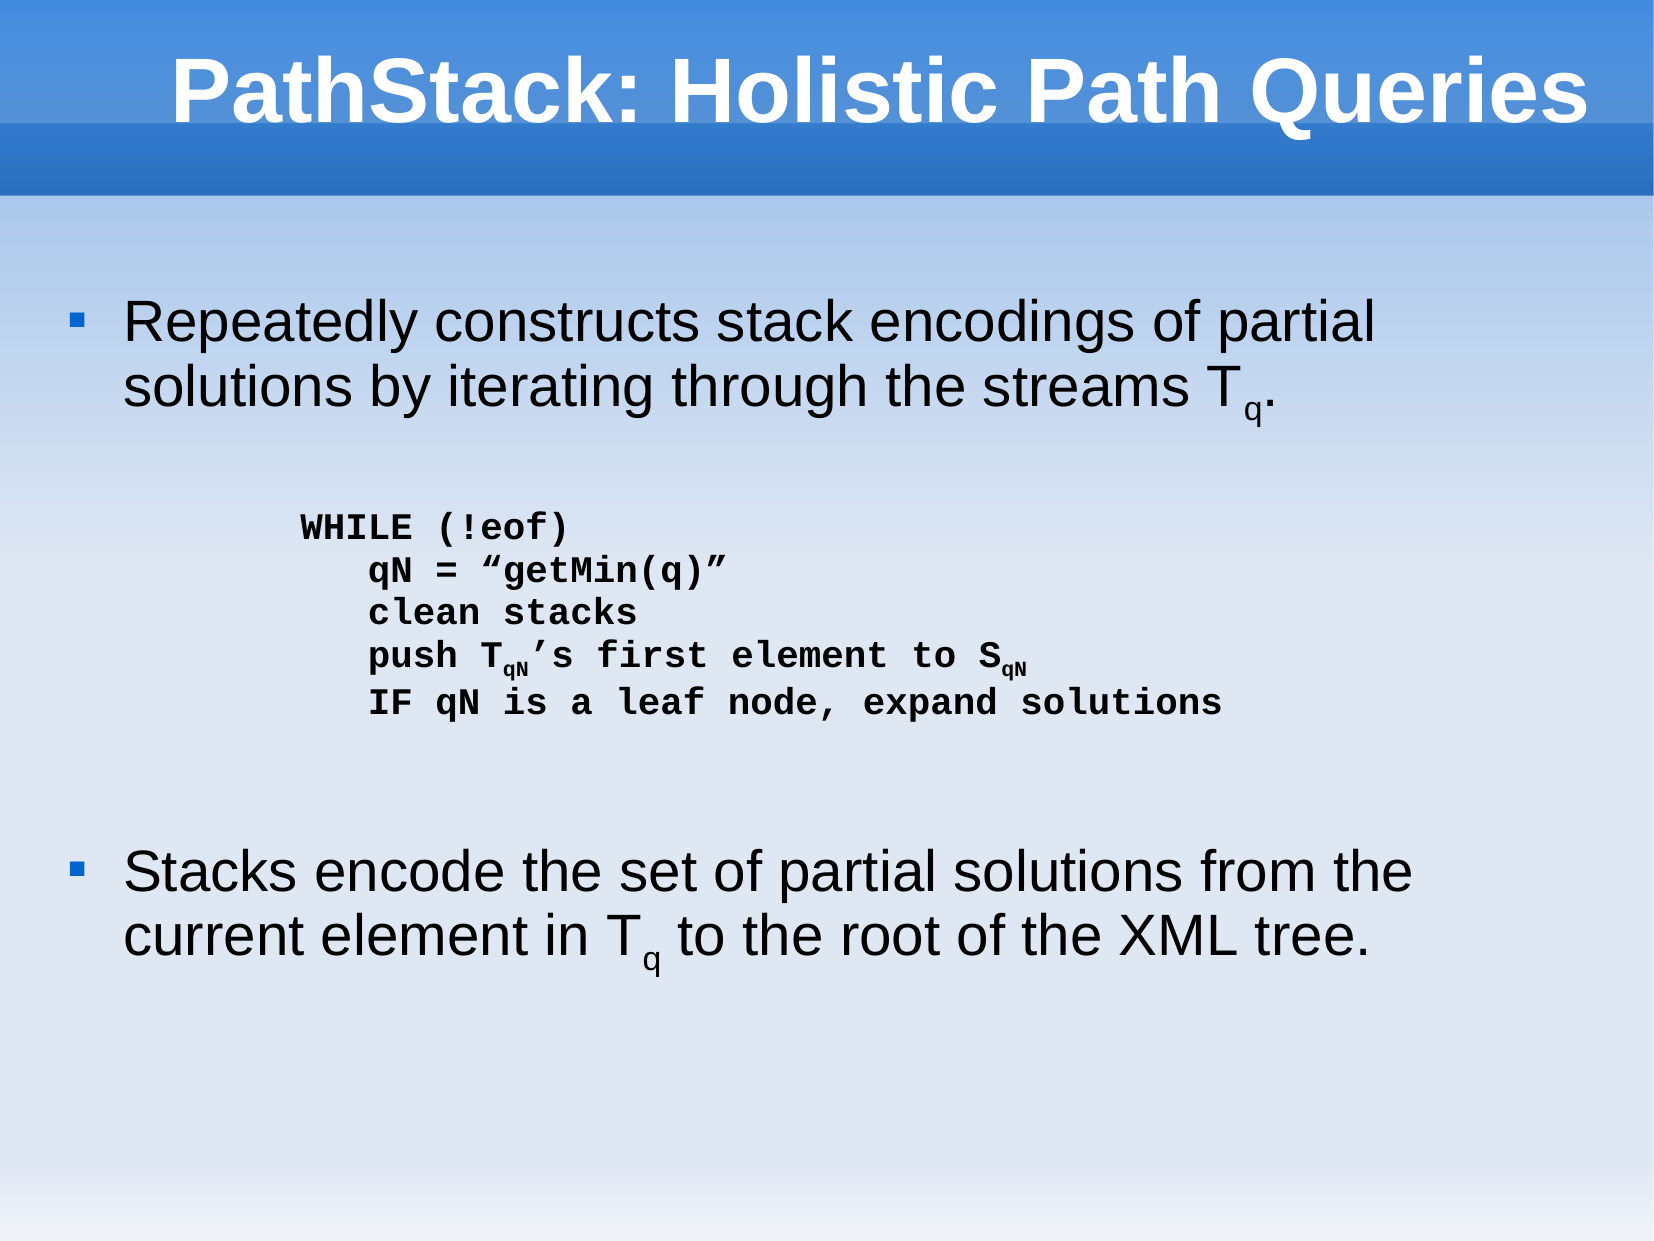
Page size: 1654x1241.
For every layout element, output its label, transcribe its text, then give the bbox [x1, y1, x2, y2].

list Repeatedly constructs stack encodings of partial solutions by iterating through the streams Tq. Stacks encode the set of partial solutions from the current element in Tq to the root of the XML tree. [37, 287, 1463, 1088]
picture [0, 0, 1654, 1241]
title PathStack: Holistic Path Queries [112, 12, 1651, 151]
text_box WHILE (!eof) qN = “getMin(q)” clean stacks push TqN’s first element to SqN IF qN is a leaf node, expand solutions [285, 500, 1238, 734]
